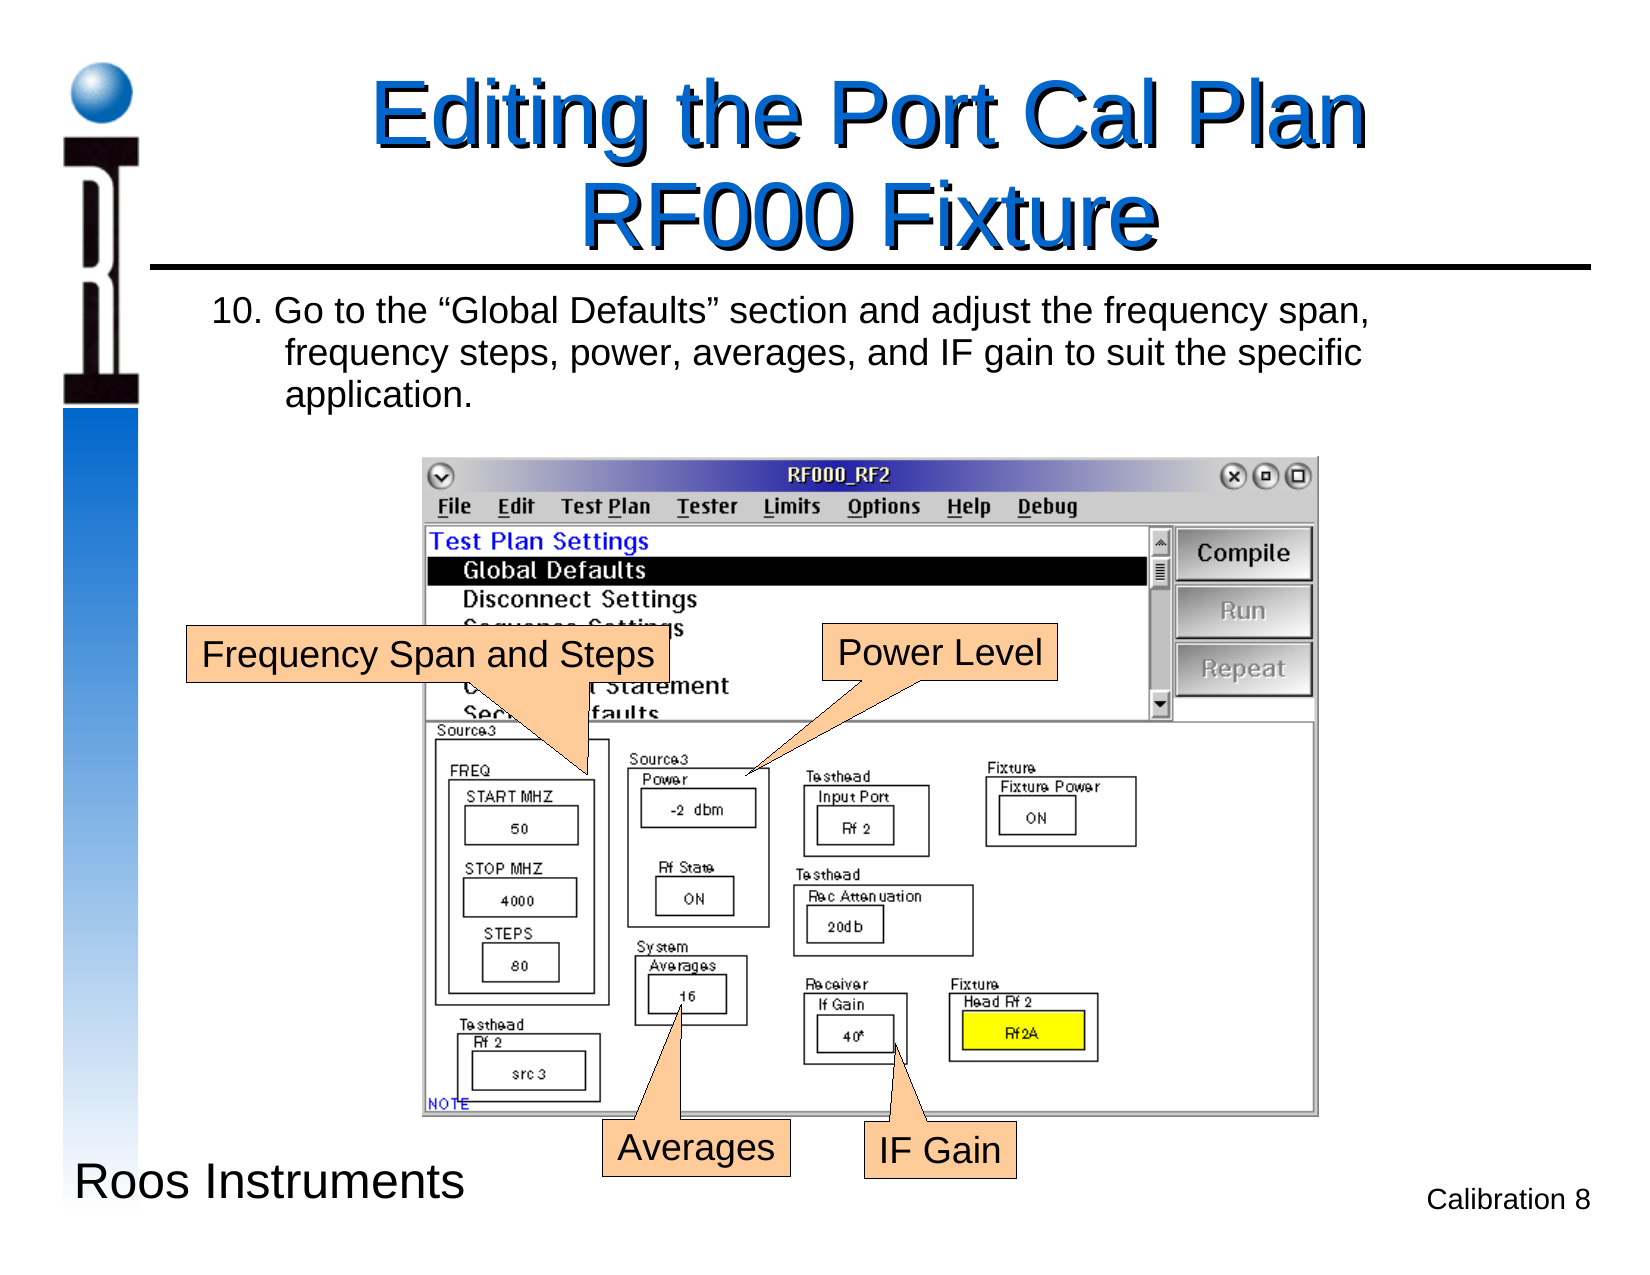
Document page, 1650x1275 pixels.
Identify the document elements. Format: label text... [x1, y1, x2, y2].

text_box Averages [602, 1004, 791, 1177]
picture [422, 507, 1319, 1117]
text_box Power Level [745, 623, 1058, 776]
title Editing the Port Cal Plan RF000 Fixture [147, 61, 1591, 267]
text_box Frequency Span and Steps [186, 625, 670, 775]
text_box 10. Go to the “Global Defaults” section and adjust the frequency span, frequency steps, power, averages, and IF gain to suit the specific application. [196, 281, 1519, 507]
picture [59, 59, 144, 411]
text_box IF Gain [864, 1043, 1017, 1179]
